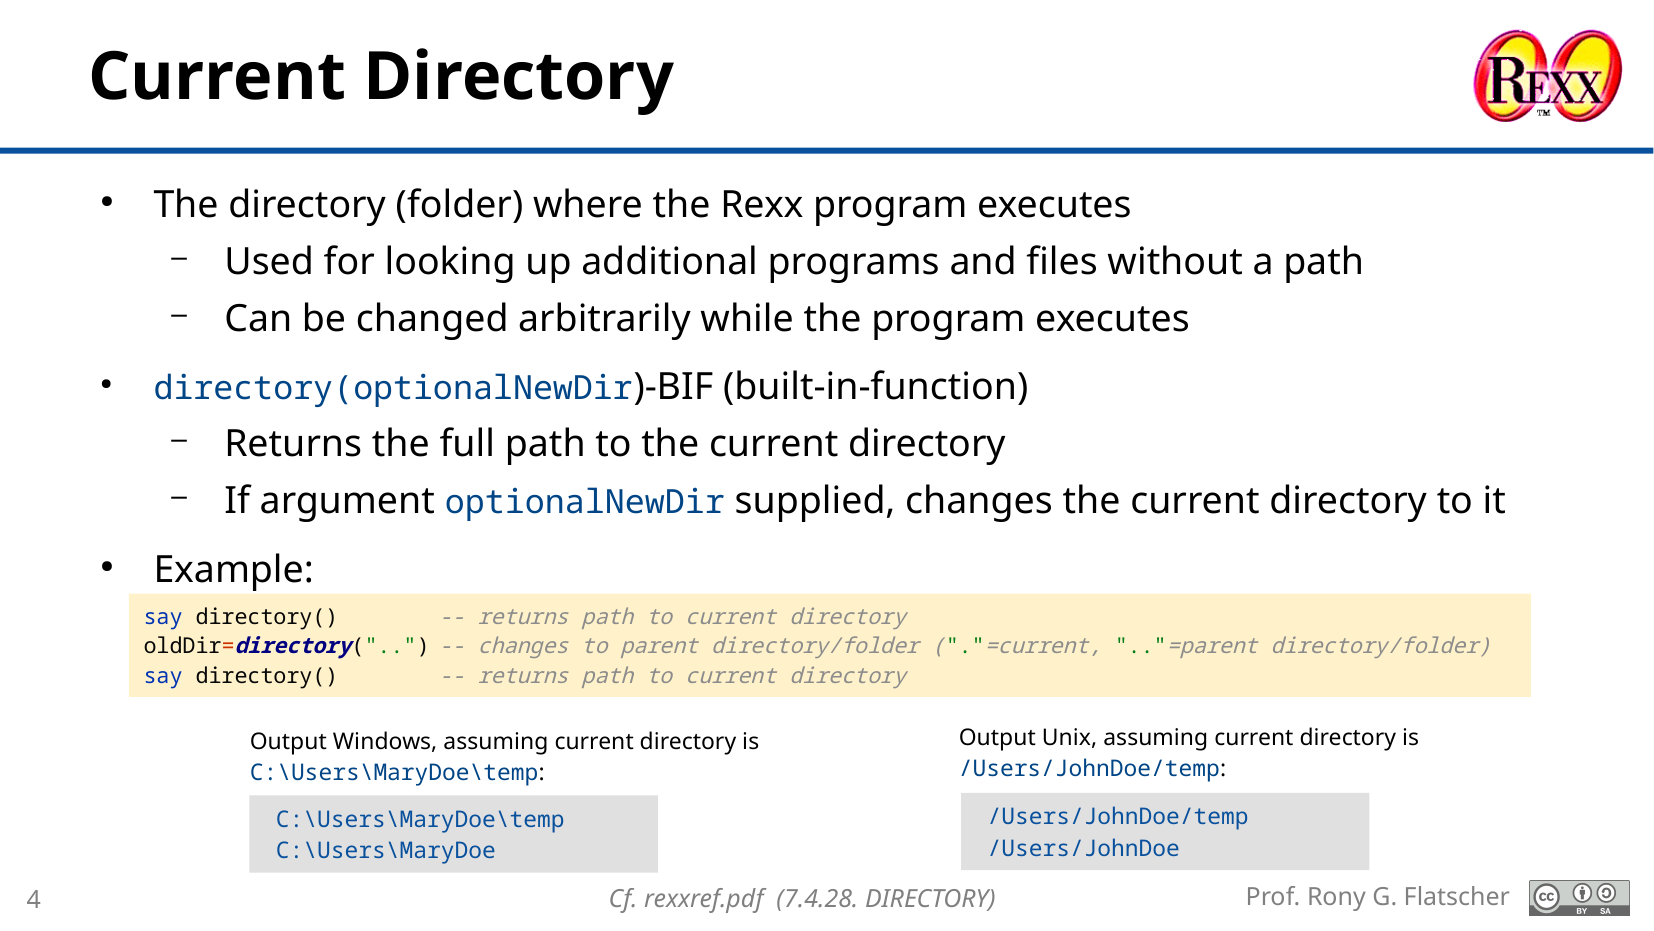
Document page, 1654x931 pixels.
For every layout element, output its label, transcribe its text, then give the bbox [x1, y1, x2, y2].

title Current Directory [29, 0, 1654, 148]
list The directory (folder) where the Rexx program executes Used for looking up additional programs and files without a path Can be changed arbitrarily while the program executes directory(optionalNewDir)-BIF (built-in-function) Returns the full path to the current directory If argument optionalNewDir supplied, changes the current directory to it Example: [82, 177, 1572, 857]
text_box Cf. rexxref.pdf (7.4.28. DIRECTORY) [478, 873, 1126, 922]
text_box Output Unix, assuming current directory is /Users/JohnDoe/temp: [943, 713, 1494, 789]
text_box /Users/JohnDoe/temp /Users/JohnDoe [961, 792, 1370, 868]
text_box C:\Users\MaryDoe\temp C:\Users\MaryDoe [249, 795, 658, 871]
text_box Output Windows, assuming current directory is C:\Users\MaryDoe\temp: [235, 717, 785, 793]
text_box say directory() -- returns path to current directory oldDir=directory("..") -- changes to parent directory/folder ("."=current, ".."=parent directory/folder) say directory() -- returns path to current directory [128, 593, 1531, 694]
